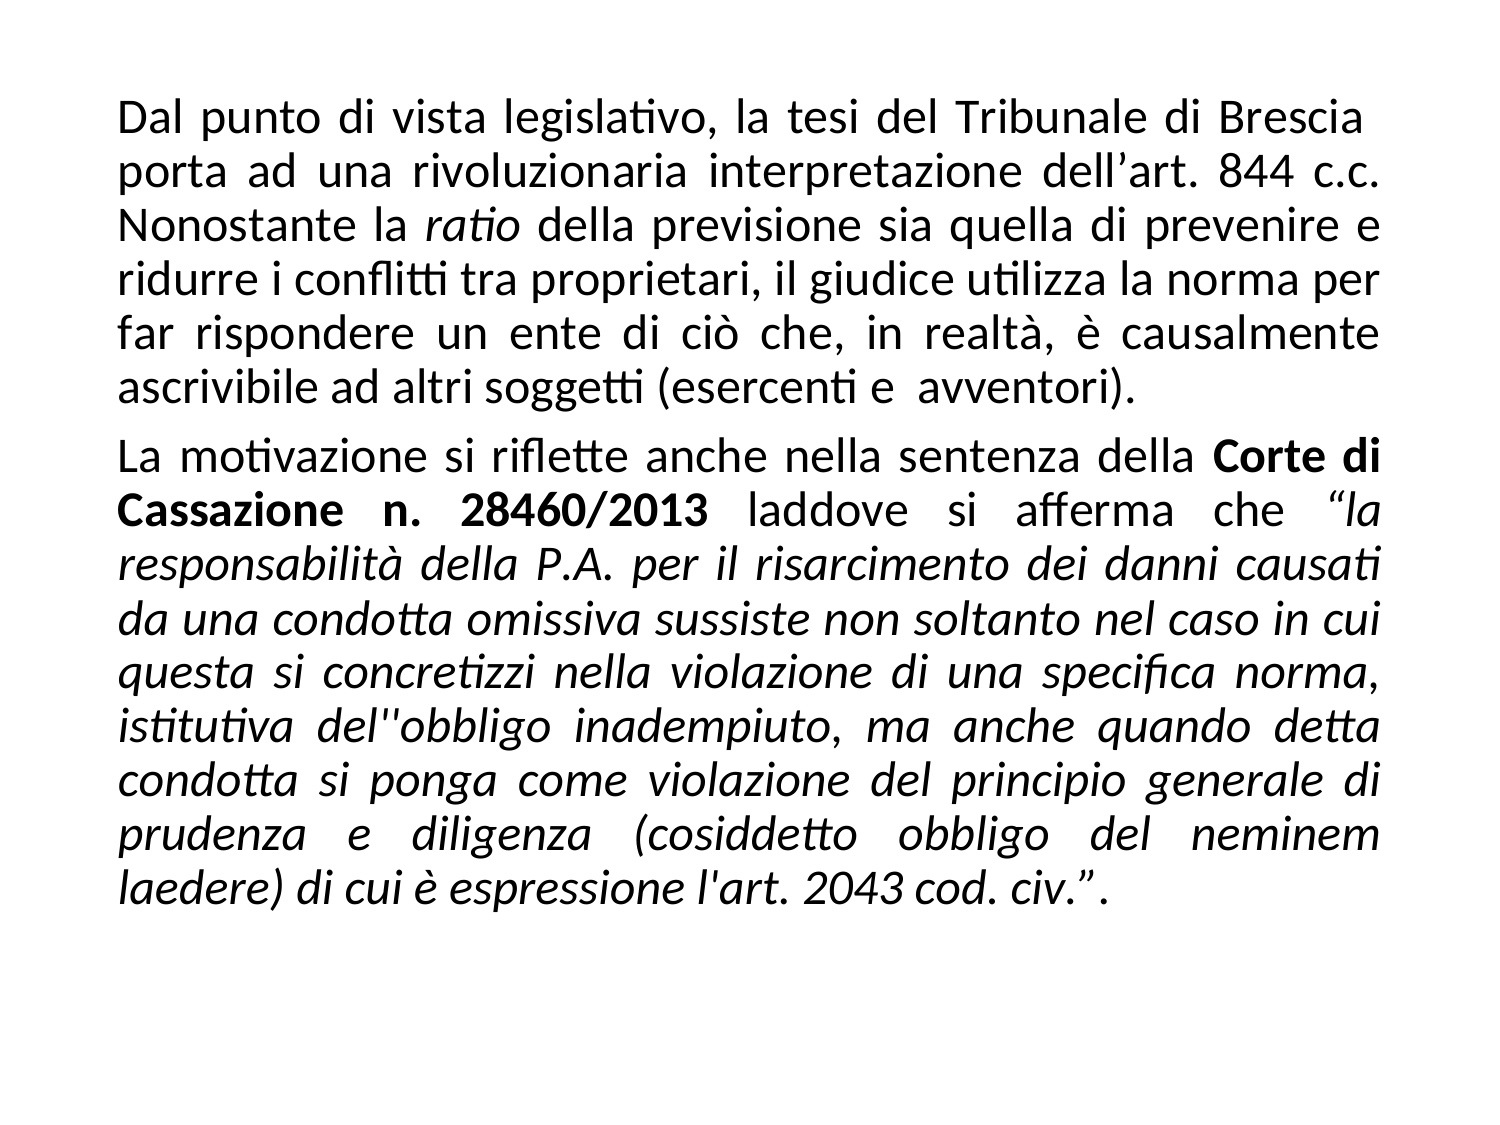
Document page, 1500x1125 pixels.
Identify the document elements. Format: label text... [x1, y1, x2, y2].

list Dal punto di vista legislativo, la tesi del Tribunale di Brescia porta ad una rivoluzionaria interpretazione dell’art. 844 c.c. Nonostante la ratio della previsione sia quella di prevenire e ridurre i conflitti tra proprietari, il giudice utilizza la norma per far rispondere un ente di ciò che, in realtà, è causalmente ascrivibile ad altri soggetti (esercenti e avventori). La motivazione si riflette anche nella sentenza della Corte di Cassazione n. 28460/2013 laddove si afferma che “la responsabilità della P.A. per il risarcimento dei danni causati da una condotta omissiva sussiste non soltanto nel caso in cui questa si concretizzi nella violazione di una specifica norma, istitutiva del''obbligo inadempiuto, ma anche quando detta condotta si ponga come violazione del principio generale di prudenza e diligenza (cosiddetto obbligo del neminem laedere) di cui è espressione l'art. 2043 cod. civ.”. [103, 82, 1397, 1014]
